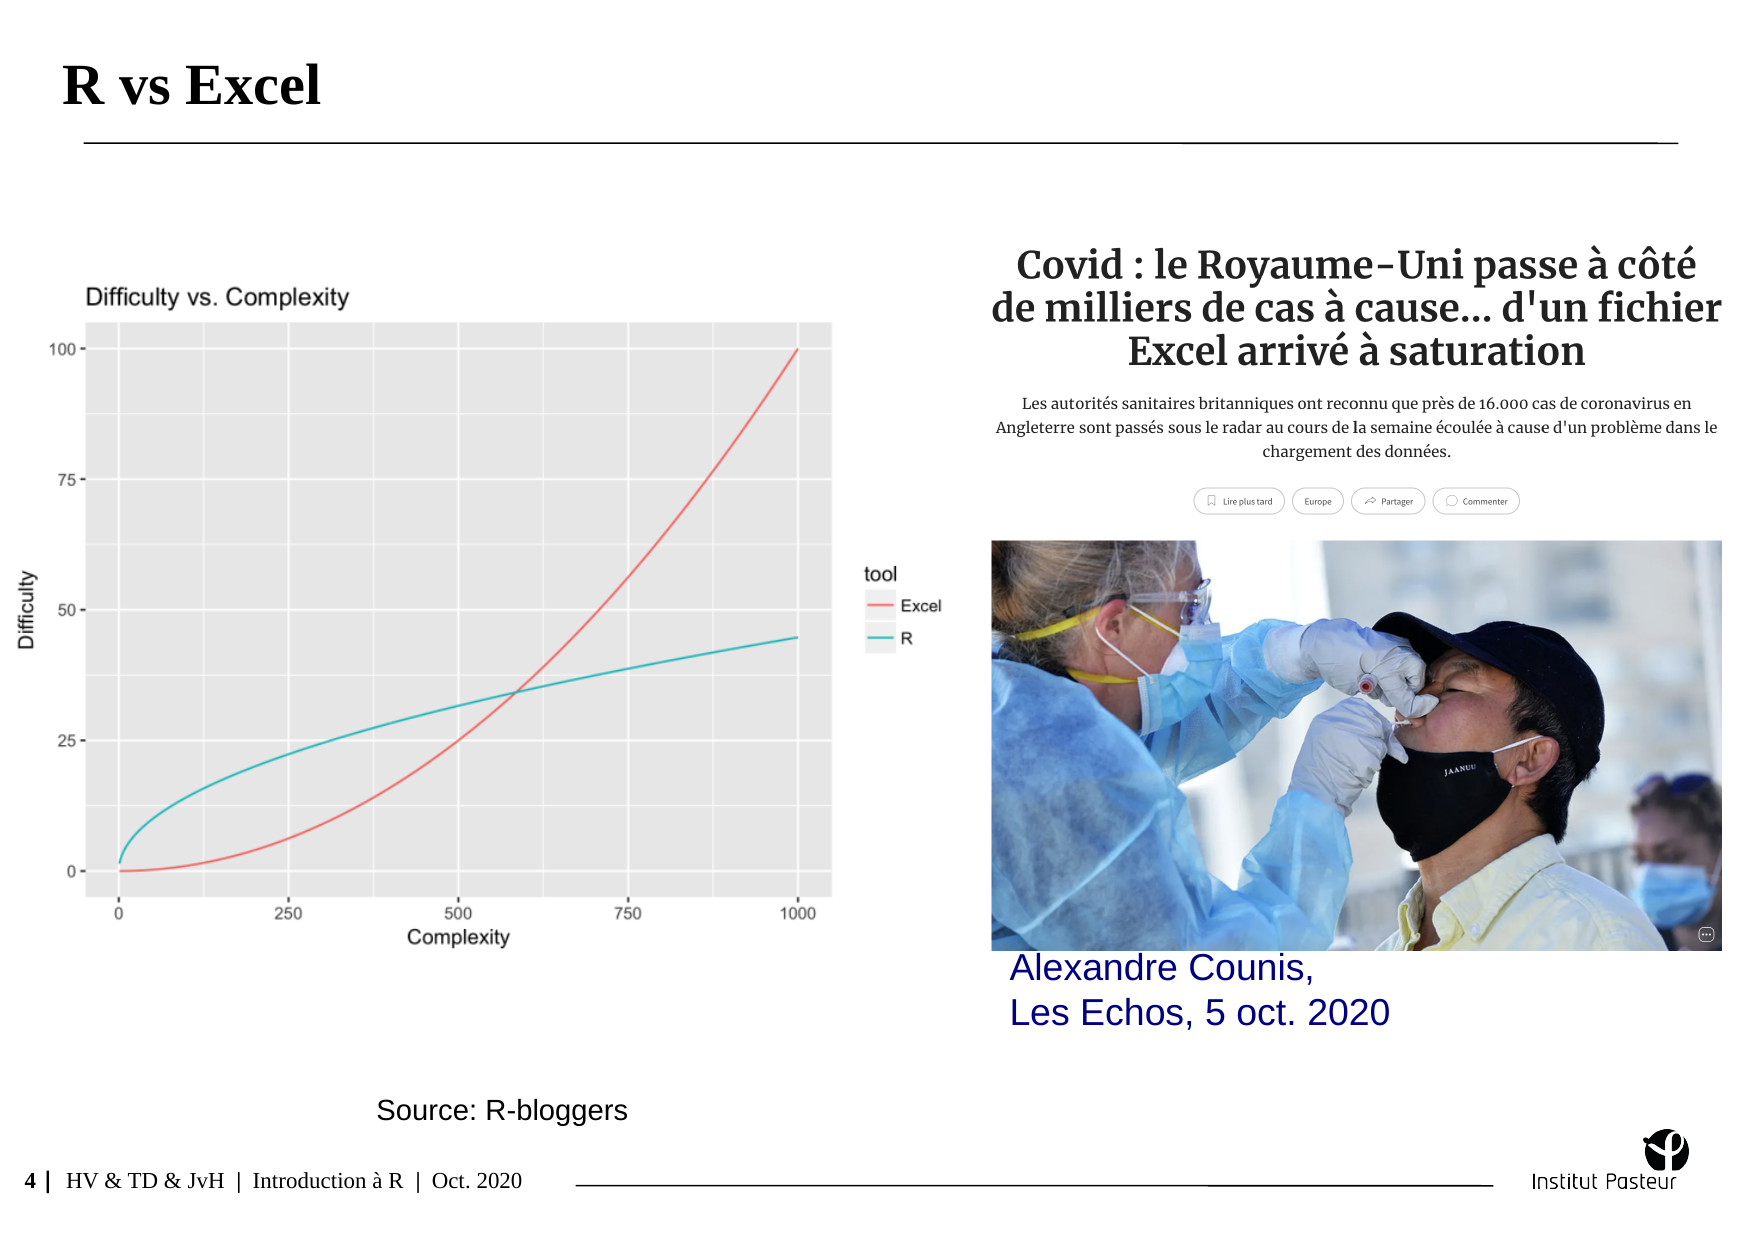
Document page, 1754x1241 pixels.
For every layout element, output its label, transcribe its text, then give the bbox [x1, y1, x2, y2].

picture [982, 242, 1729, 959]
text_box Alexandre Counis, Les Echos, 5 oct. 2020 [994, 967, 1721, 1008]
text_box R vs Excel [62, 2, 1692, 160]
text_box Source: R-bloggers [361, 1076, 1393, 1134]
picture [1533, 1129, 1689, 1189]
picture [8, 277, 963, 959]
